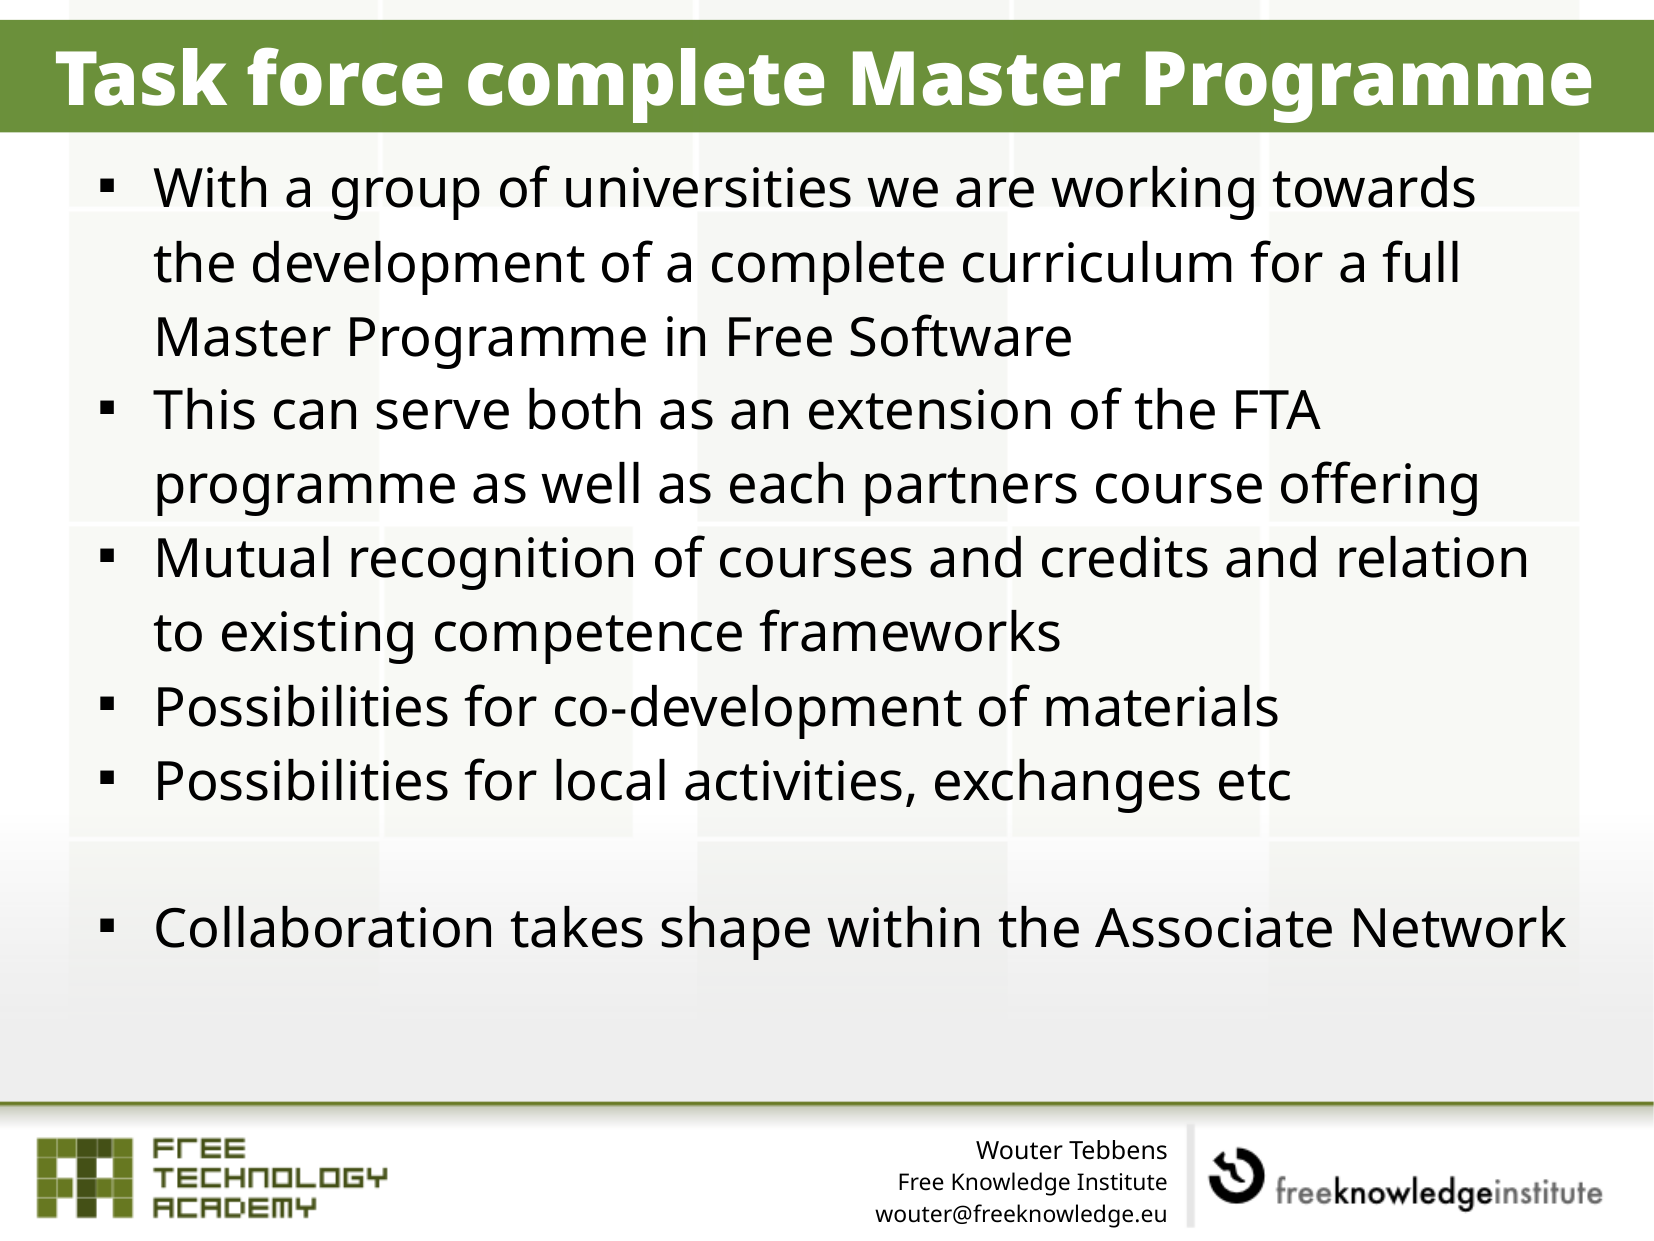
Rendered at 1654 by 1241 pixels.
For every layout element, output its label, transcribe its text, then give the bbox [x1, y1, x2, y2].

picture [0, 133, 1654, 1241]
title Task force complete Master Programme [37, 29, 1613, 122]
list With a group of universities we are working towards the development of a complete curriculum for a full Master Programme in Free Software This can serve both as an extension of the FTA programme as well as each partners course offering Mutual recognition of courses and credits and relation to existing competence frameworks Possibilities for co-development of materials Possibilities for local activities, exchanges etc Collaboration takes shape within the Associate Network [82, 150, 1571, 954]
picture [0, 0, 1654, 19]
